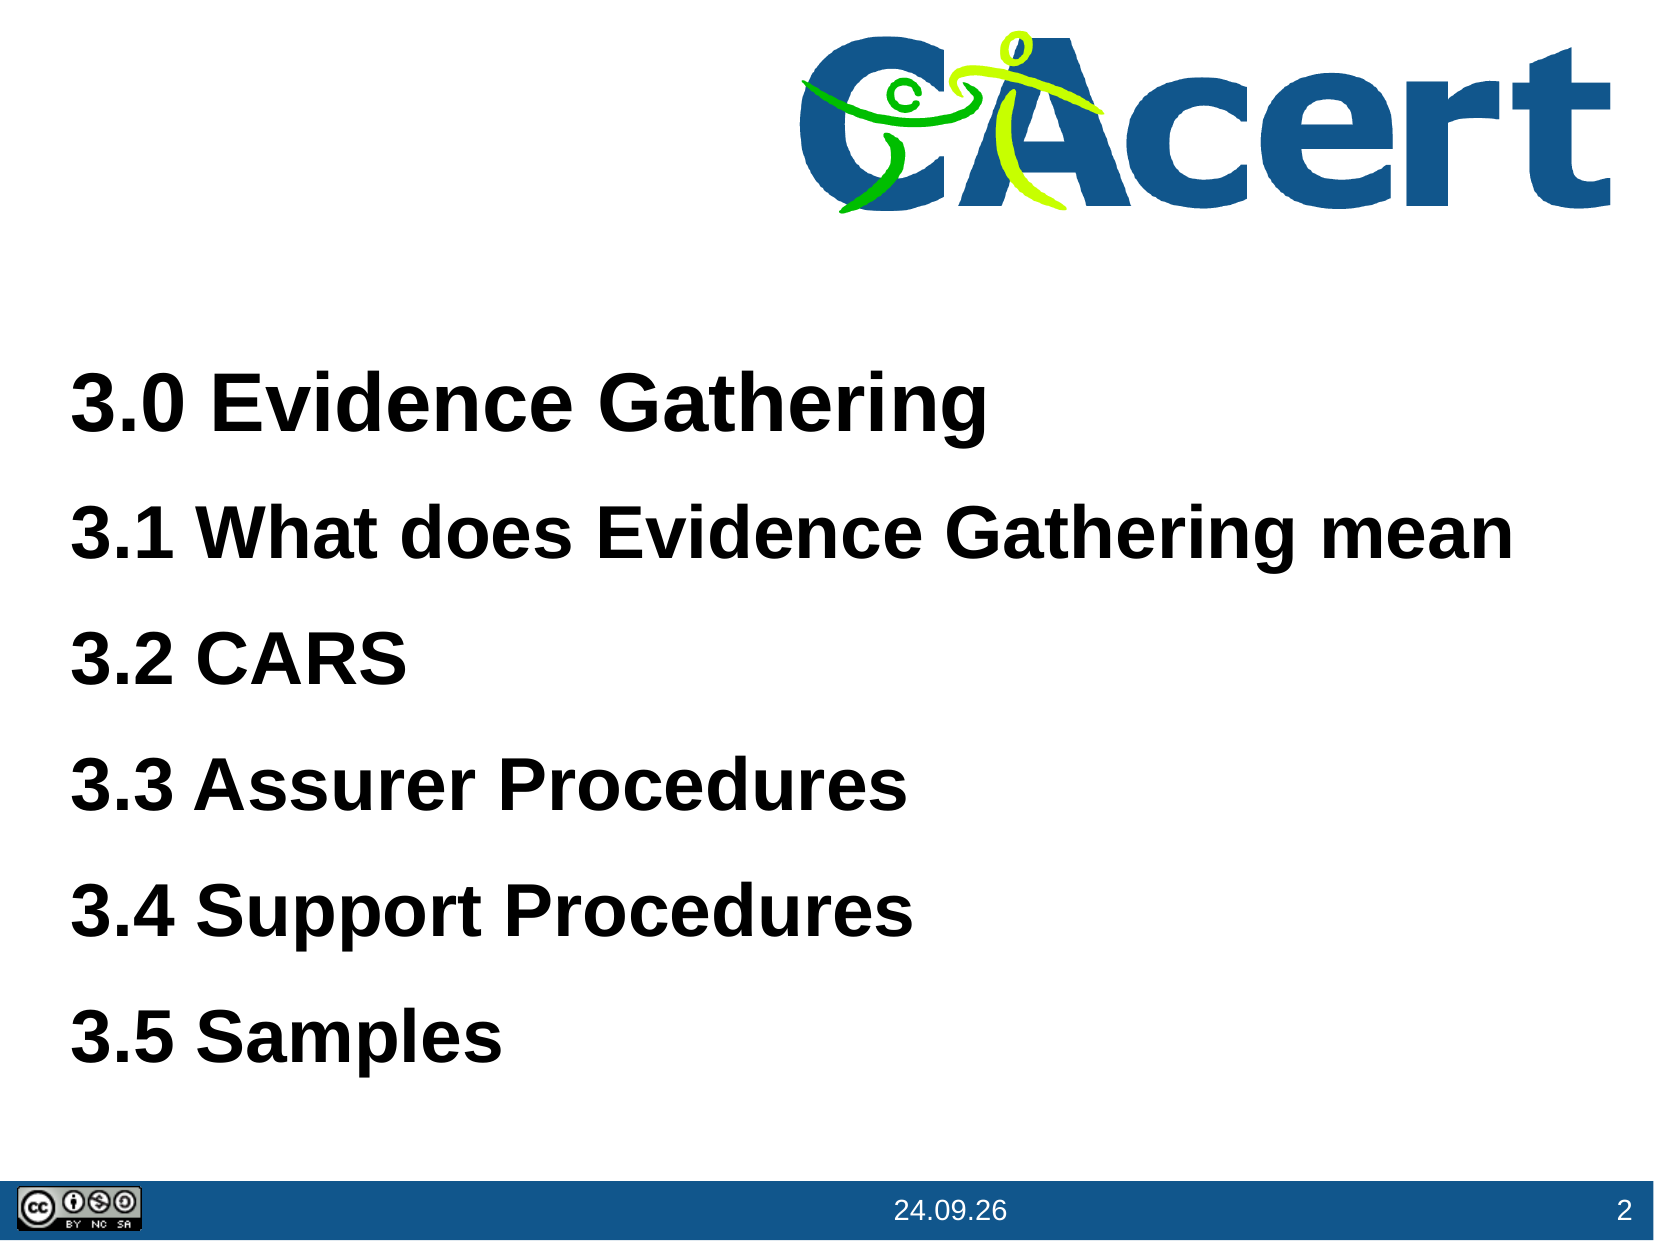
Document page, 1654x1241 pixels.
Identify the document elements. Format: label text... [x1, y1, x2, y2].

title 3.0 Evidence Gathering 3.1 What does Evidence Gathering mean 3.2 CARS 3.3 Assurer Procedures 3.4 Support Procedures 3.5 Samples [70, 265, 1560, 1123]
picture [797, 27, 1613, 215]
picture [17, 1186, 142, 1231]
